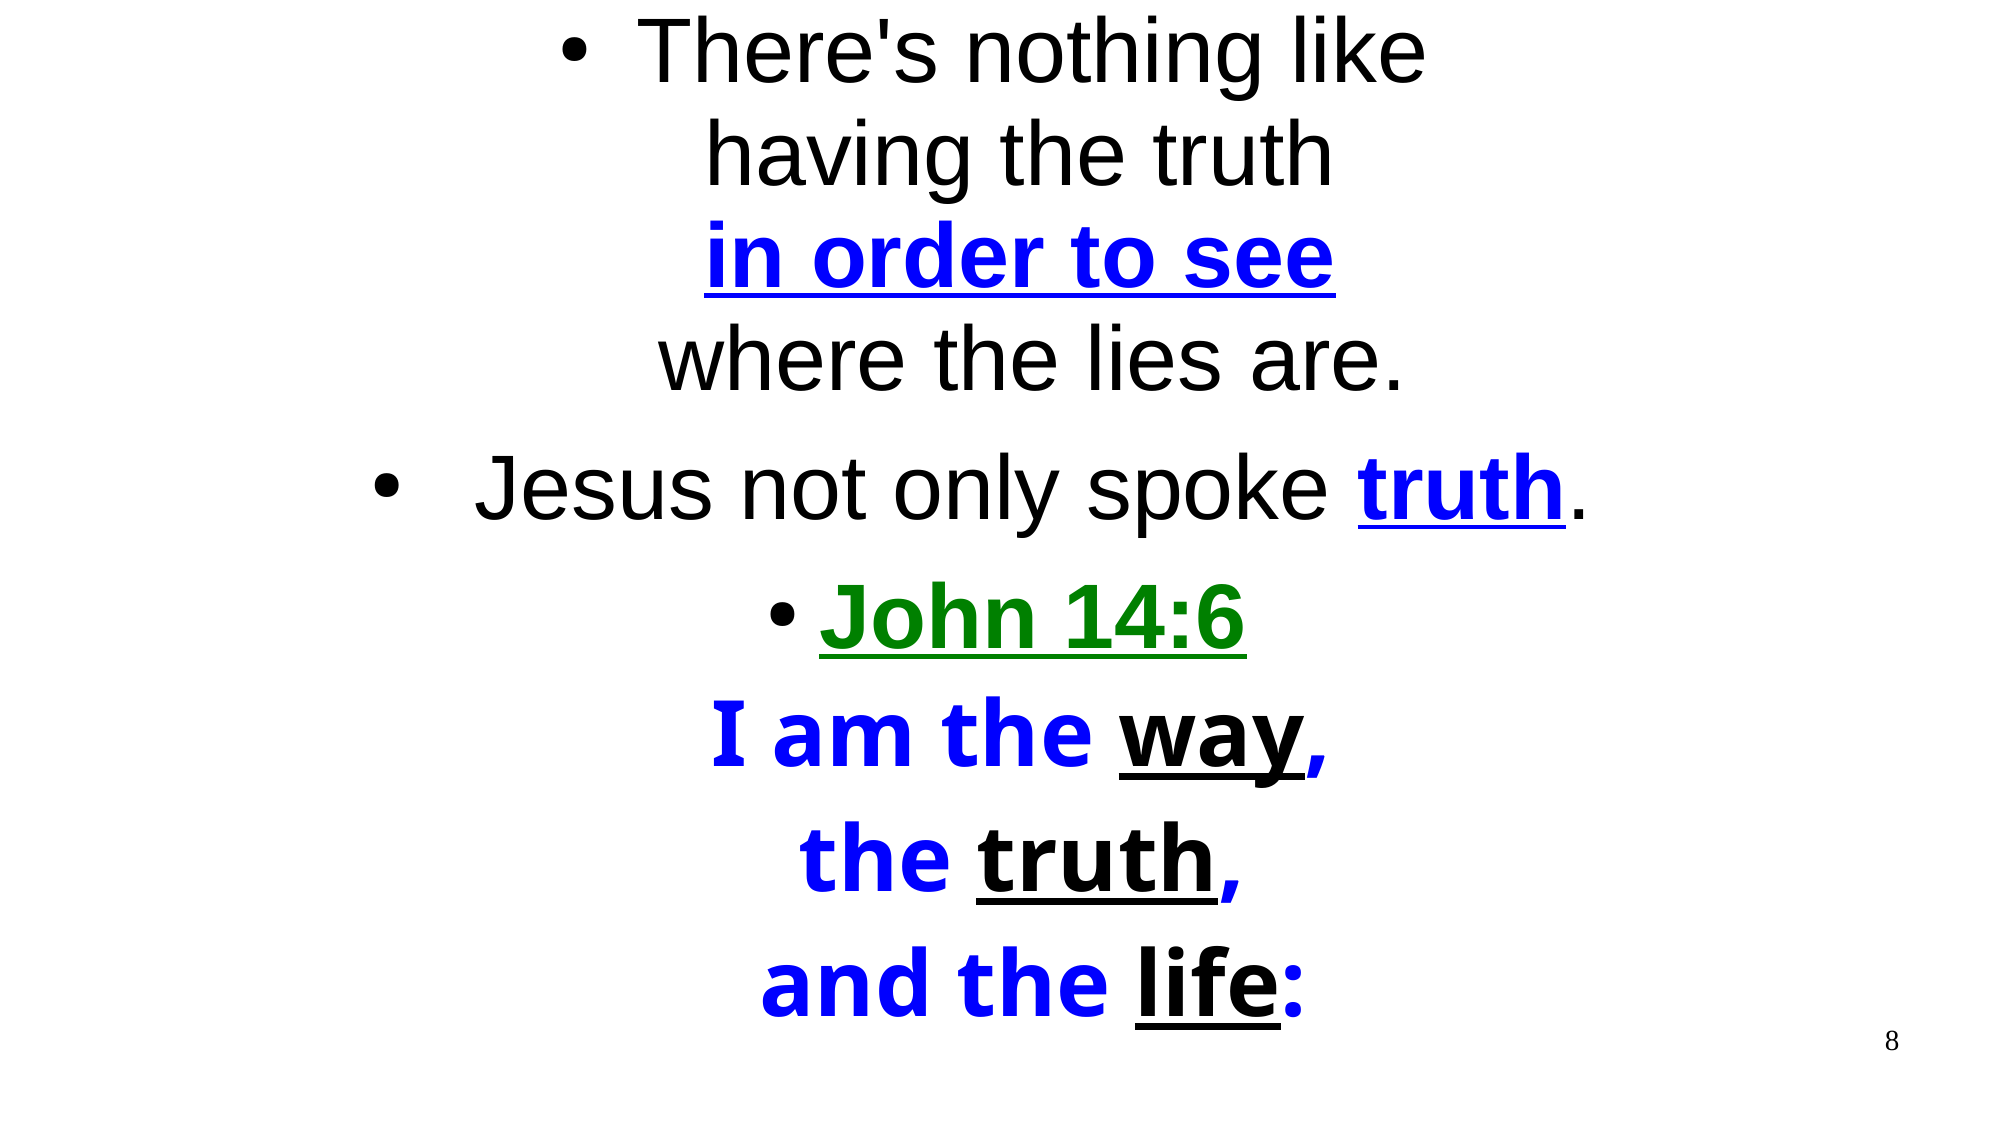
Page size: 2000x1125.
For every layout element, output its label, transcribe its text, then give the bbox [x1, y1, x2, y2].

list There's nothing like having the truth in order to see where the lies are. Jesus not only spoke truth. John 14:6 I am the way, the truth, and the life: [0, 0, 1996, 1123]
